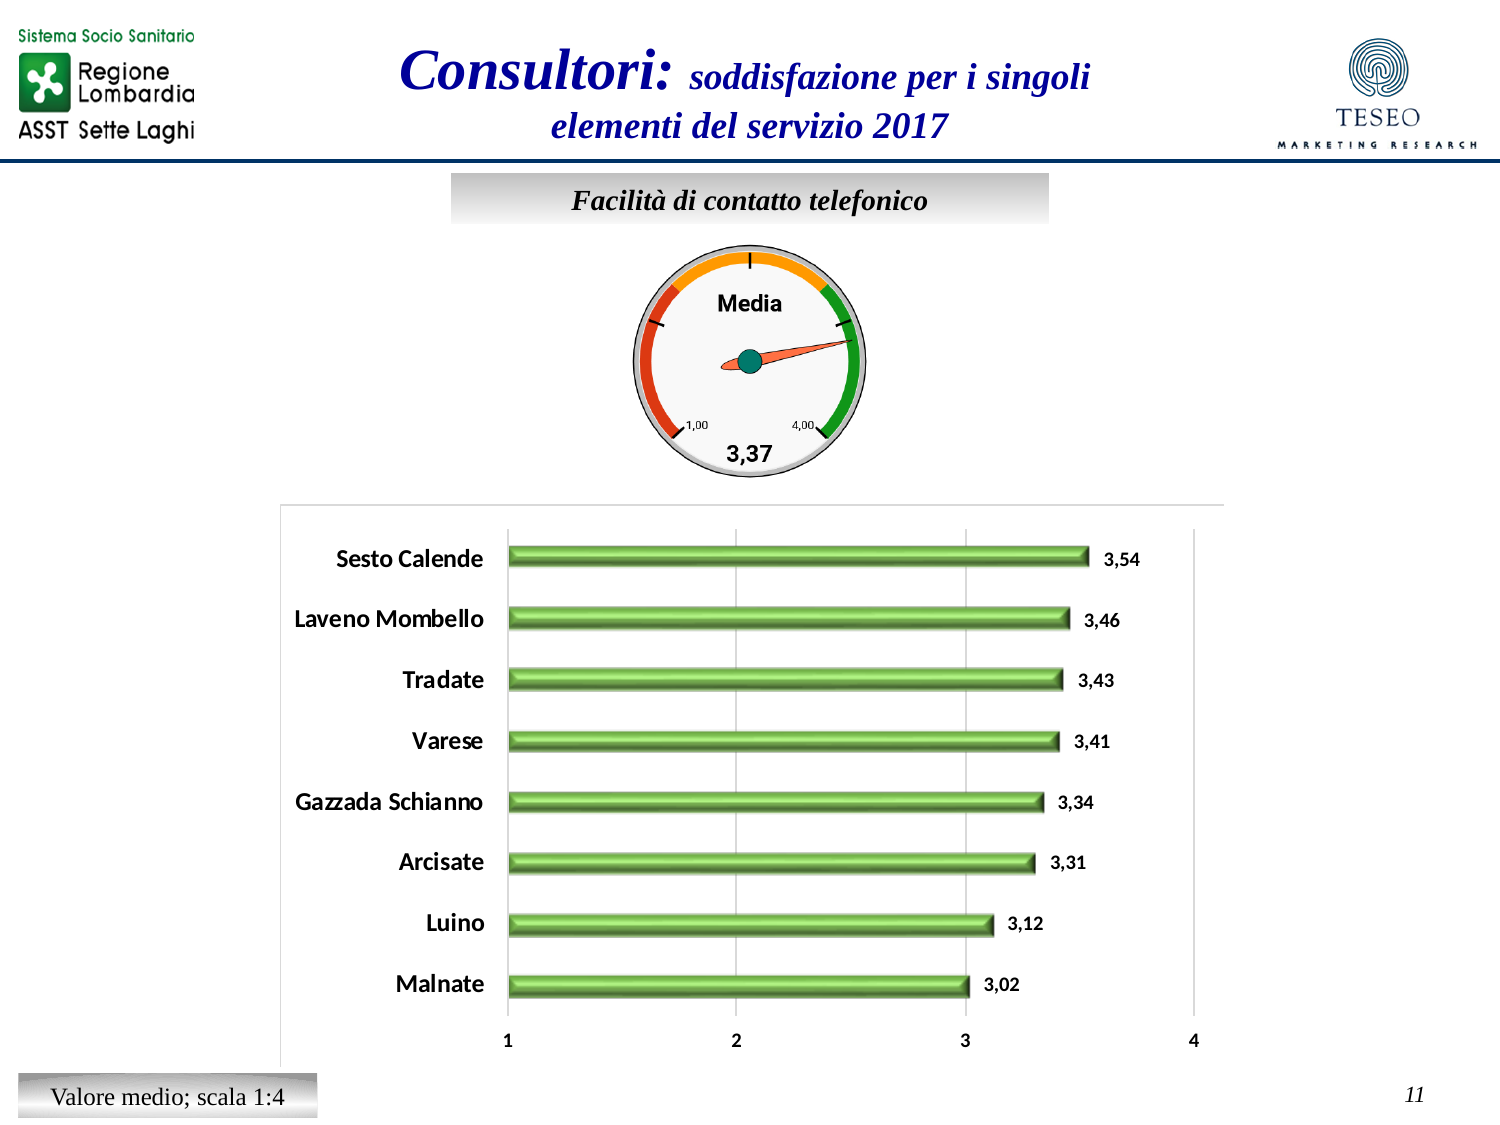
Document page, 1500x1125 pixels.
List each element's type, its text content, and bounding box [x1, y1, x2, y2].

picture [19, 26, 194, 148]
picture [618, 230, 882, 497]
picture [1294, 30, 1481, 149]
picture [279, 504, 1224, 1067]
text_box Facilità di contatto telefonico [451, 173, 1049, 224]
text_box Valore medio; scala 1:4 [18, 1073, 318, 1118]
text_box Consultori: soddisfazione per i singoli elementi del servizio 2017 [206, 25, 1294, 151]
